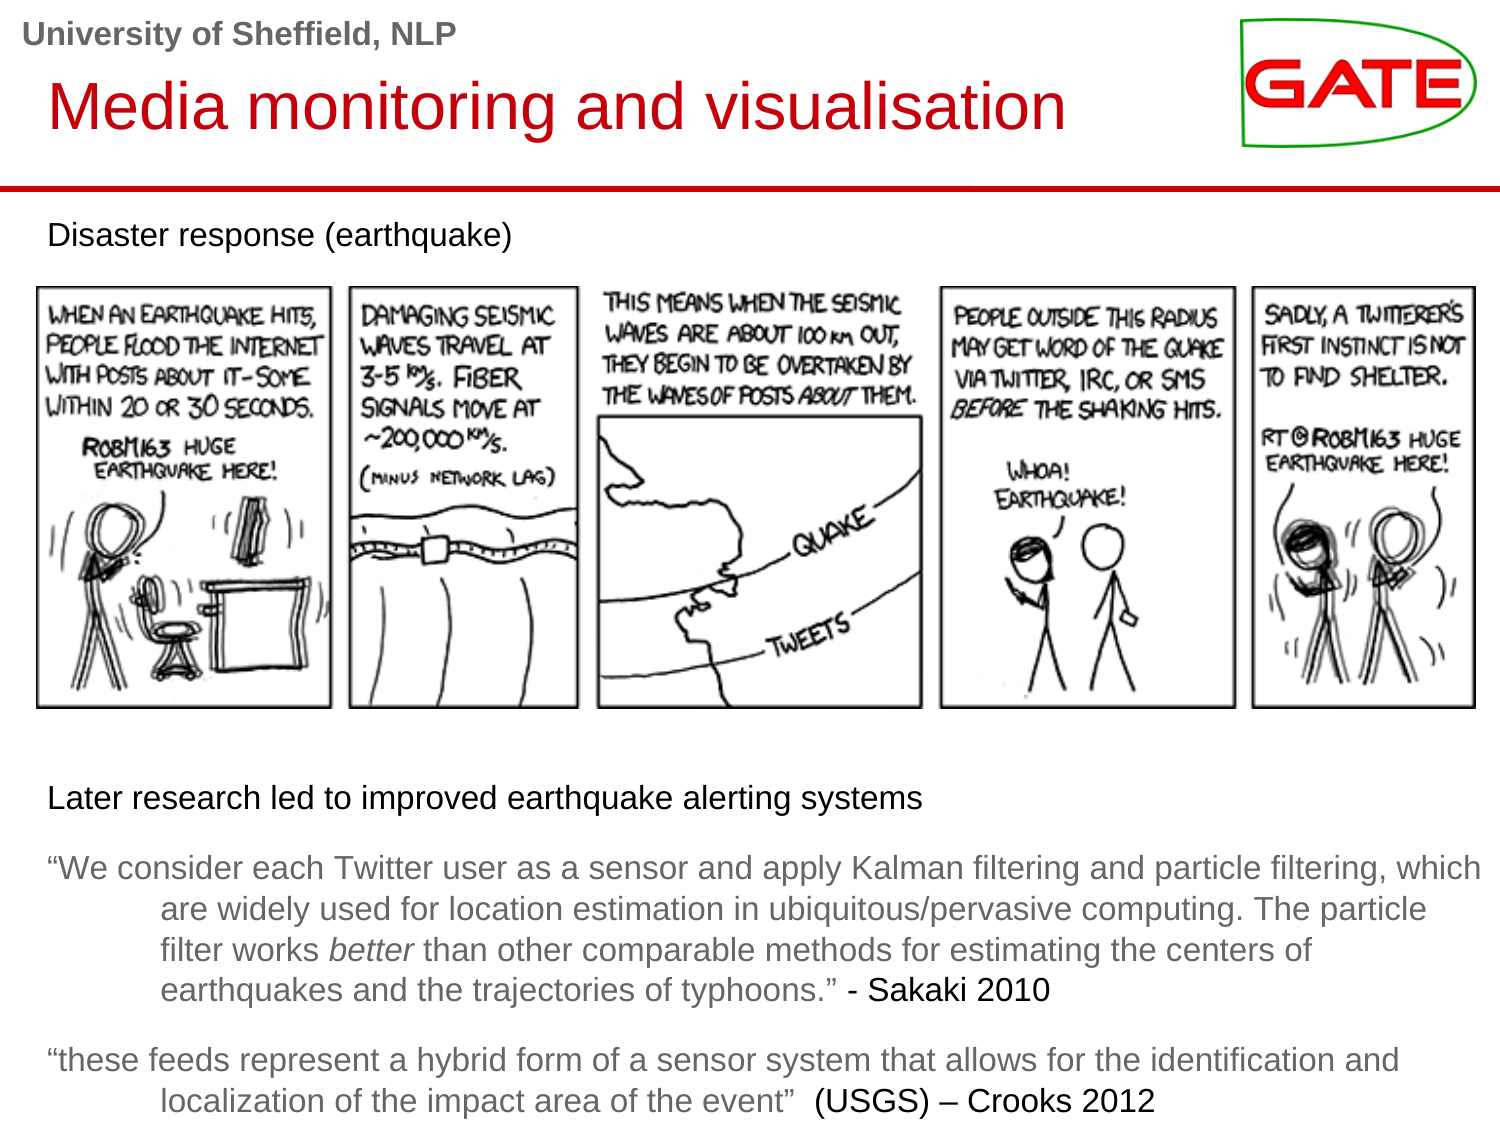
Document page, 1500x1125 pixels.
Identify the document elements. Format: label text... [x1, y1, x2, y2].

picture [36, 286, 1476, 709]
text_box Disaster response (earthquake) Later research led to improved earthquake alerting systems “We consider each Twitter user as a sensor and apply Kalman filtering and particle filtering, which are widely used for location estimation in ubiquitous/pervasive computing. The particle filter works better than other comparable methods for estimating the centers of earthquakes and the trajectories of typhoons.” - Sakaki 2010 “these feeds represent a hybrid form of a sensor system that allows for the identification and localization of the impact area of the event” (USGS) – Crooks 2012 [47, 212, 1500, 1064]
text_box Media monitoring and visualisation [47, 47, 1267, 168]
picture [1240, 18, 1477, 148]
